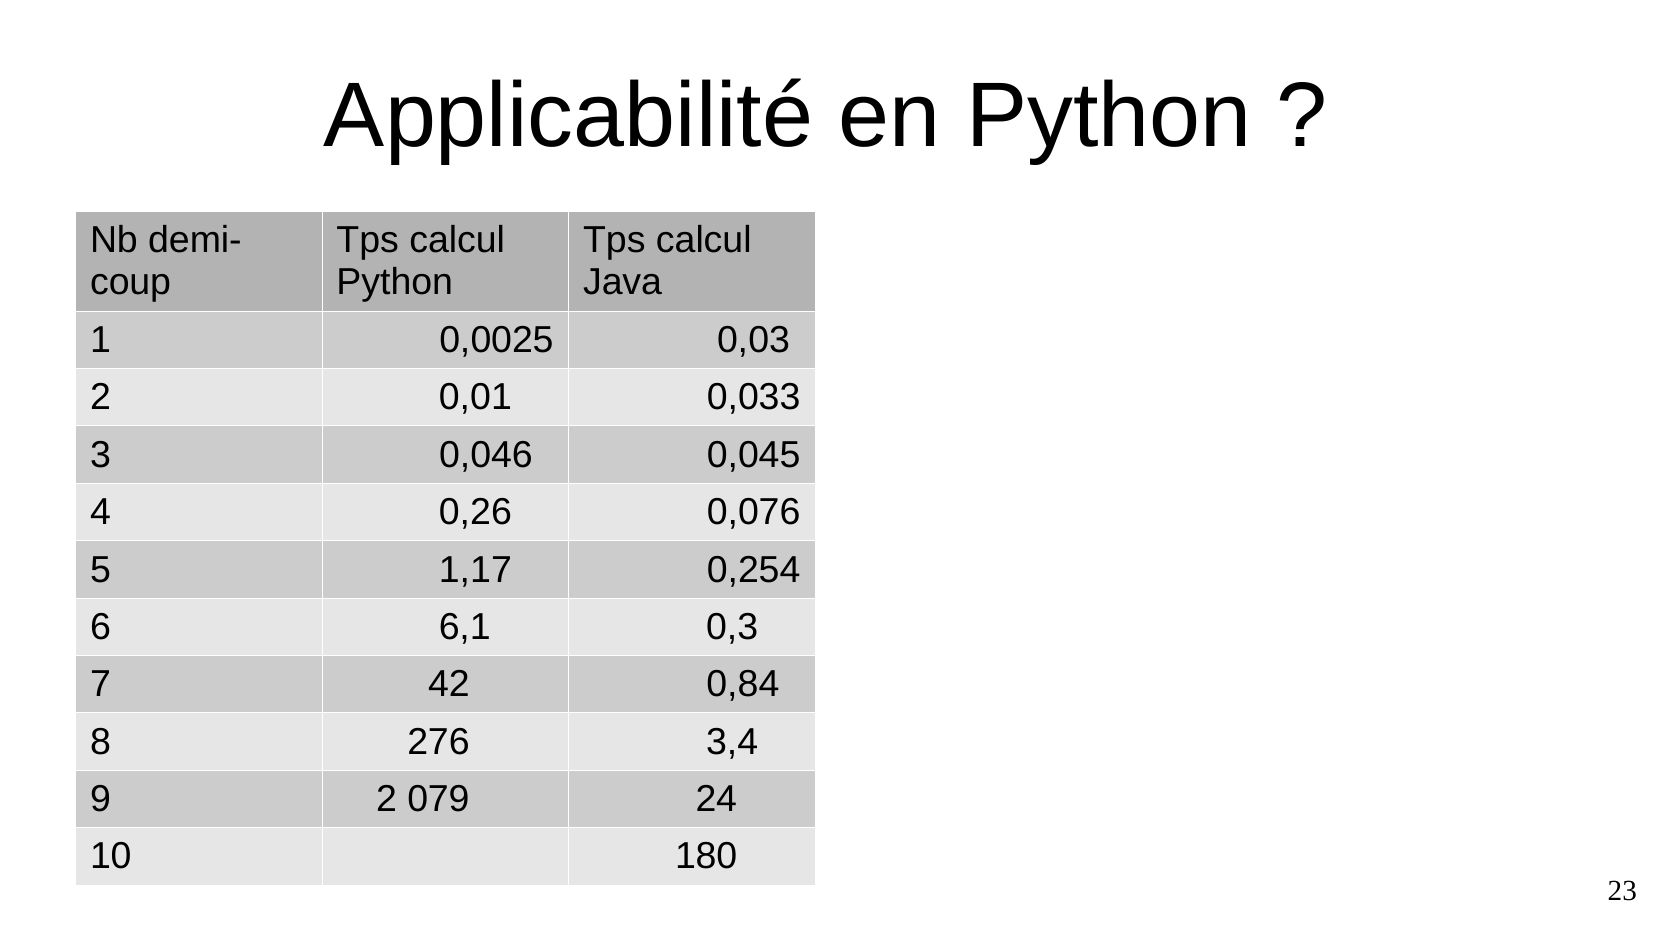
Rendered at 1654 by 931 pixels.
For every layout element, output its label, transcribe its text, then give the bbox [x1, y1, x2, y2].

table_cell 0,26 [323, 484, 568, 540]
table_cell 24 [569, 771, 815, 827]
table_cell 0,045 [569, 426, 815, 483]
table_cell 1 [76, 312, 322, 368]
table_cell 5 [76, 541, 322, 598]
table_cell 276 [323, 713, 568, 770]
table_cell 3 [76, 426, 322, 483]
table_cell 8 [76, 713, 322, 770]
table_cell 10 [76, 828, 322, 885]
table_cell 42 [323, 656, 568, 712]
table_header Nb demi-coup [76, 212, 322, 311]
table_header Tps calcul Java [569, 212, 815, 311]
table_cell 6 [76, 599, 322, 655]
table_cell 2 079 [323, 771, 568, 827]
table_cell 1,17 [323, 541, 568, 598]
table_header Tps calcul Python [323, 212, 568, 311]
table_cell 0,033 [569, 369, 815, 425]
table_cell 0,01 [323, 369, 568, 425]
table_cell 0,03 [569, 312, 815, 368]
table_cell 0,0025 [323, 312, 568, 368]
table_cell 0,84 [569, 656, 815, 712]
table_cell 0,3 [569, 599, 815, 655]
table_cell 4 [76, 484, 322, 540]
title Applicabilité en Python ? [82, 37, 1571, 193]
table_cell [323, 828, 568, 885]
table_cell 0,046 [323, 426, 568, 483]
table_cell 0,076 [569, 484, 815, 540]
table_cell 7 [76, 656, 322, 712]
table_cell 2 [76, 369, 322, 425]
table_cell 9 [76, 771, 322, 827]
table_cell 0,254 [569, 541, 815, 598]
table_cell 180 [569, 828, 815, 885]
table_cell 3,4 [569, 713, 815, 770]
table_cell 6,1 [323, 599, 568, 655]
